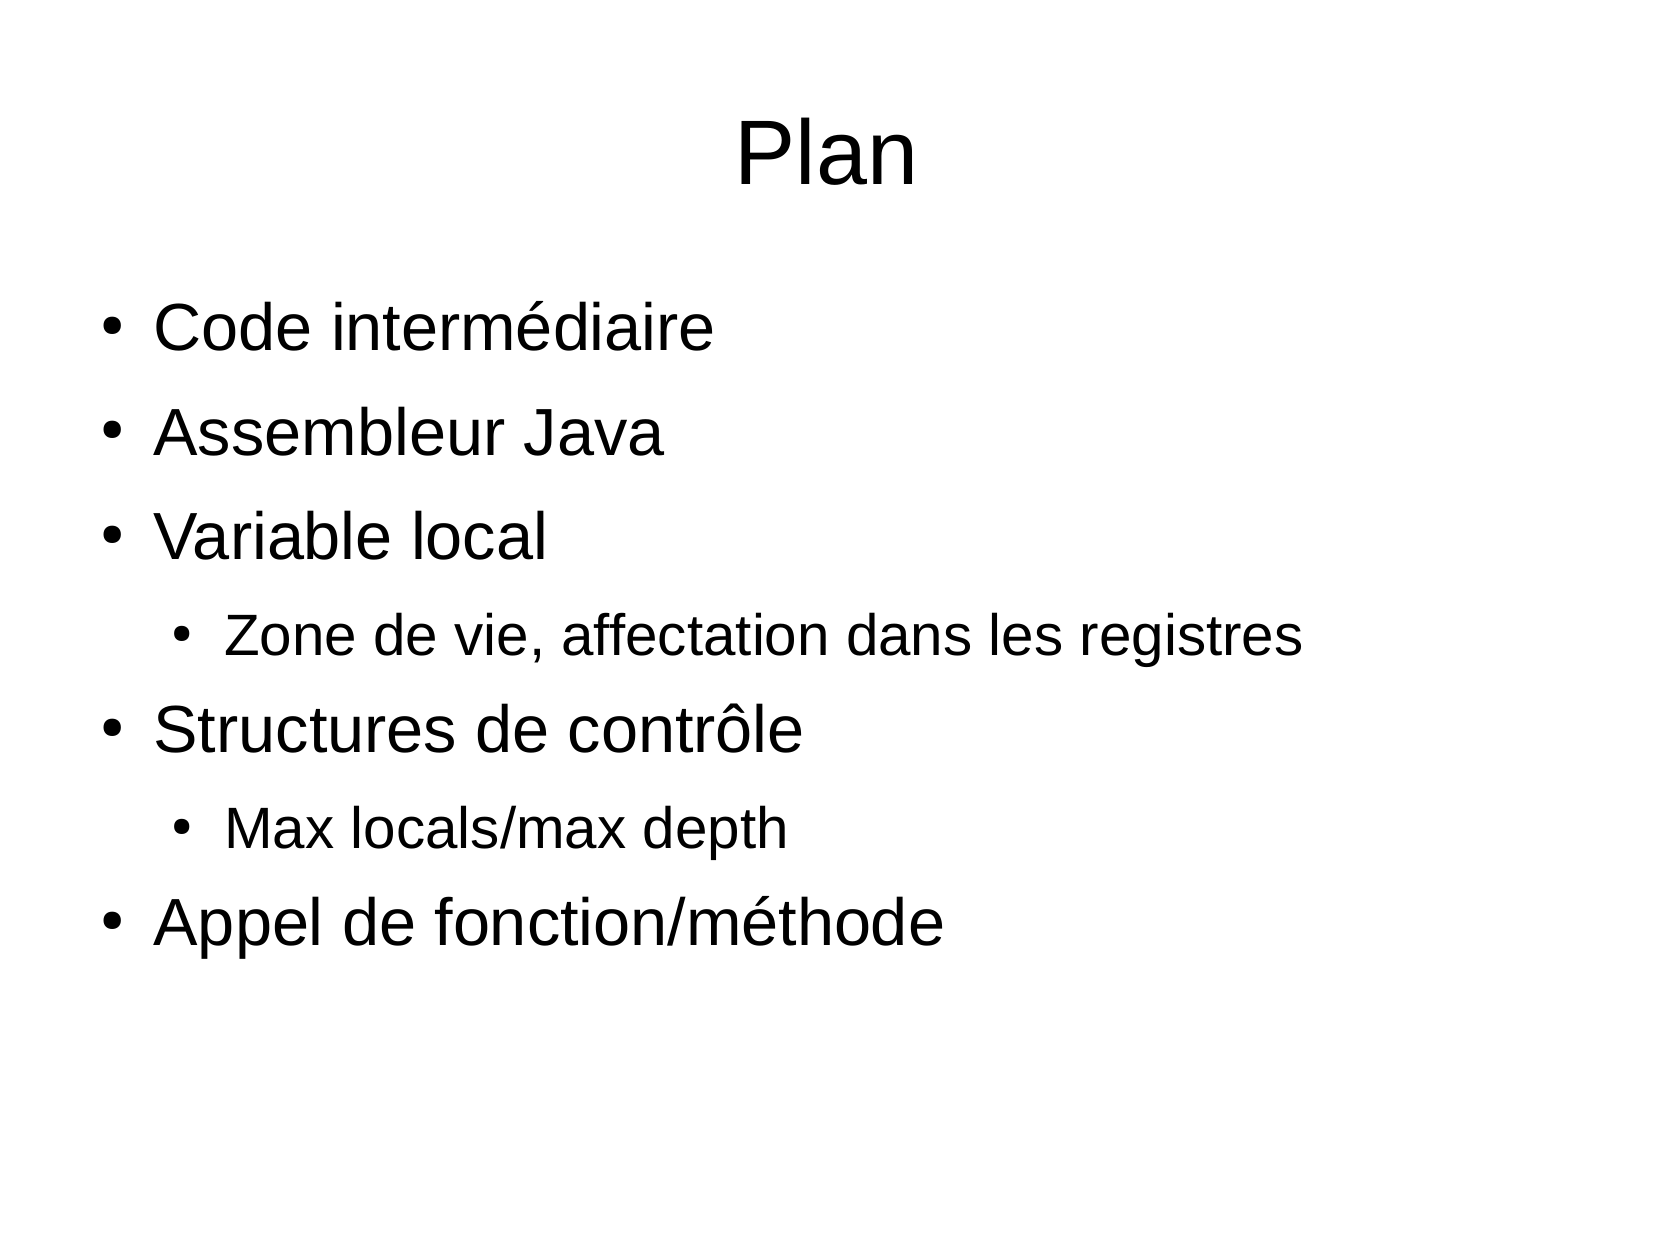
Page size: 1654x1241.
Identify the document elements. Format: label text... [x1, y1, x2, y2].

list Code intermédiaire Assembleur Java Variable local Zone de vie, affectation dans les registres Structures de contrôle Max locals/max depth Appel de fonction/méthode [82, 290, 1571, 1094]
title Plan [82, 56, 1571, 250]
